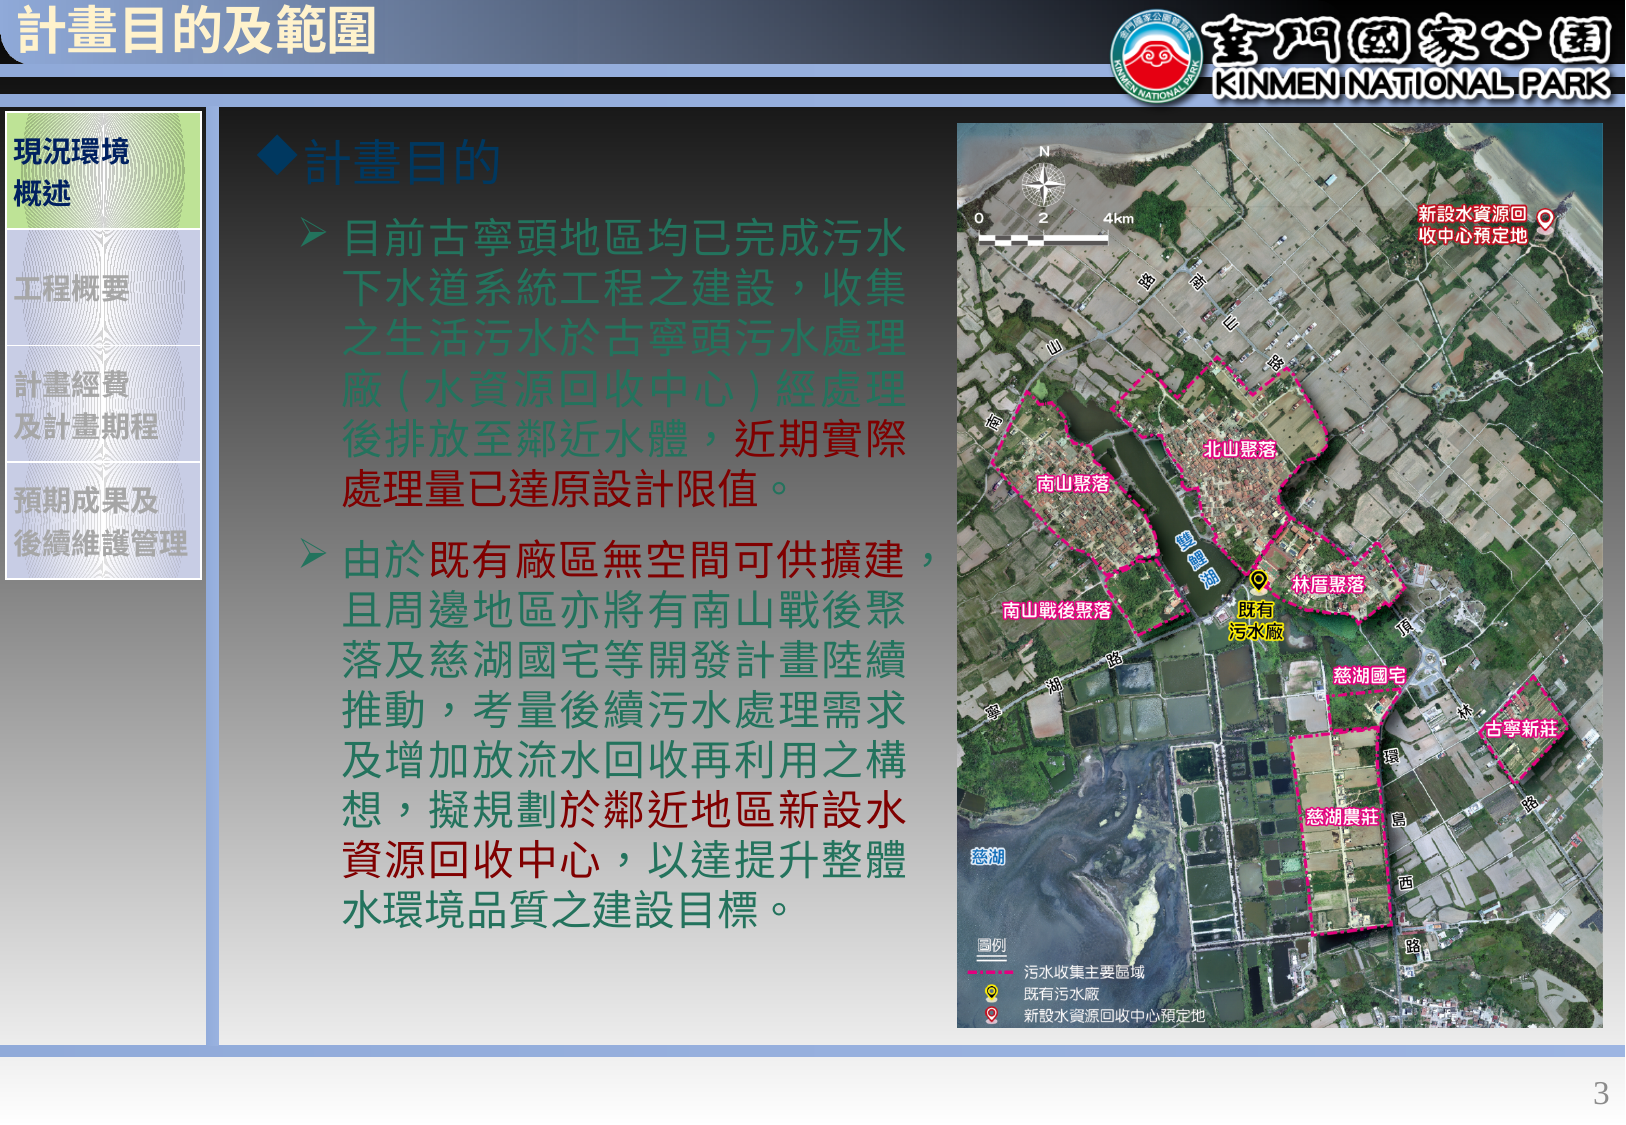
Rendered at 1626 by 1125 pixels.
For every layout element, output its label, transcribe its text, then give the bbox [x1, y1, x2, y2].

table_cell 工程概要 [7, 230, 200, 345]
list 計畫目的 目前古寧頭地區均已完成污水下水道系統工程之建設，收集之生活污水於古寧頭污水處理廠(水資源回收中心)經處理後排放至鄰近水體，近期實際處理量已達原設計限值。 由於既有廠區無空間可供擴建，且周邊地區亦將有南山戰後聚落及慈湖國宅等開發計畫陸續推動，考量後續污水處理需求及增加放流水回收再利用之構想，擬規劃於鄰近地區新設水資源回收中心，以達提升整體水環境品質之建設目標。 [237, 123, 923, 1028]
table_cell 計畫經費 及計畫期程 [7, 346, 200, 461]
slide_number <編號> [1259, 1061, 1625, 1122]
picture [1105, 4, 1625, 117]
table_cell 預期成果及 後續維護管理 [7, 463, 200, 578]
picture [957, 123, 1603, 1028]
table_header 現況環境 概述 [7, 113, 200, 228]
title 計畫目的及範圍 [0, 0, 1402, 65]
